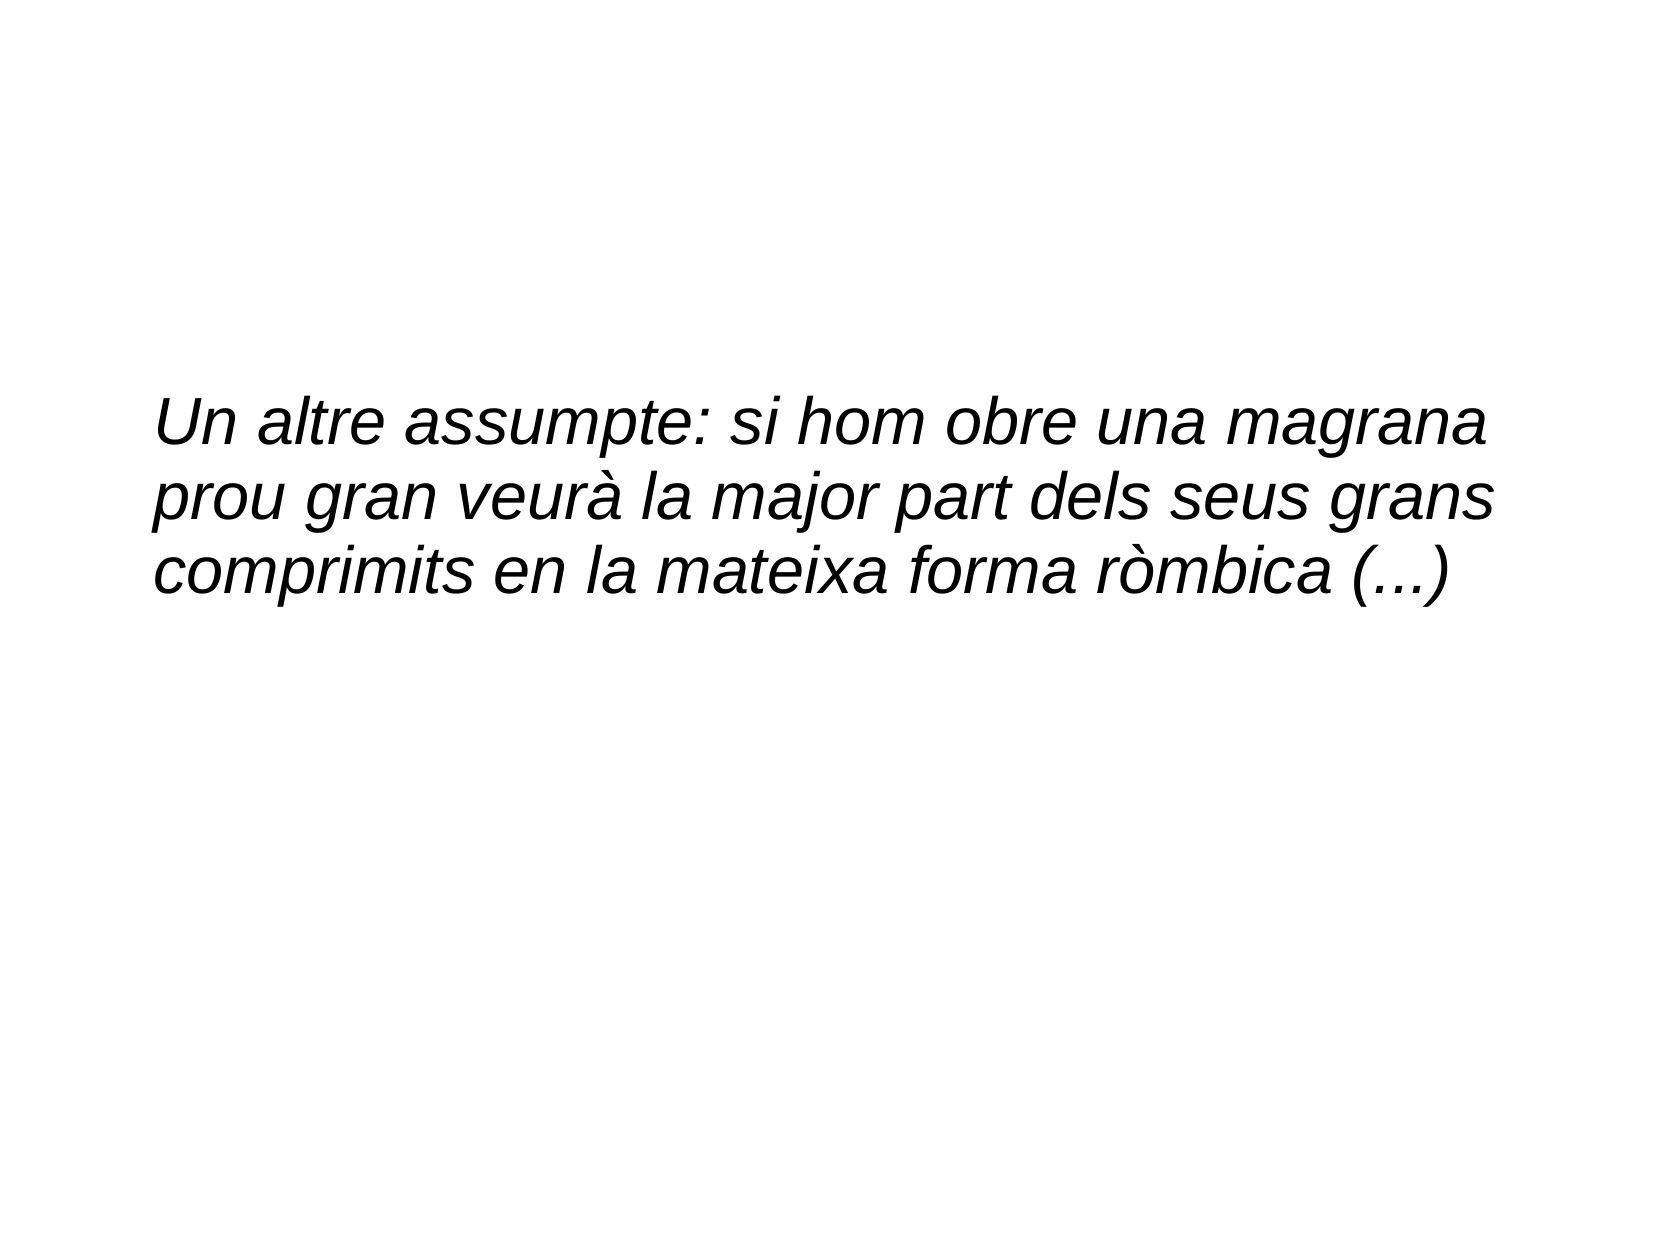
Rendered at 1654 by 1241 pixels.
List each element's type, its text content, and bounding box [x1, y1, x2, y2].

list Un altre assumpte: si hom obre una magrana prou gran veurà la major part dels seus grans comprimits en la mateixa forma ròmbica (...) [82, 383, 1571, 1109]
